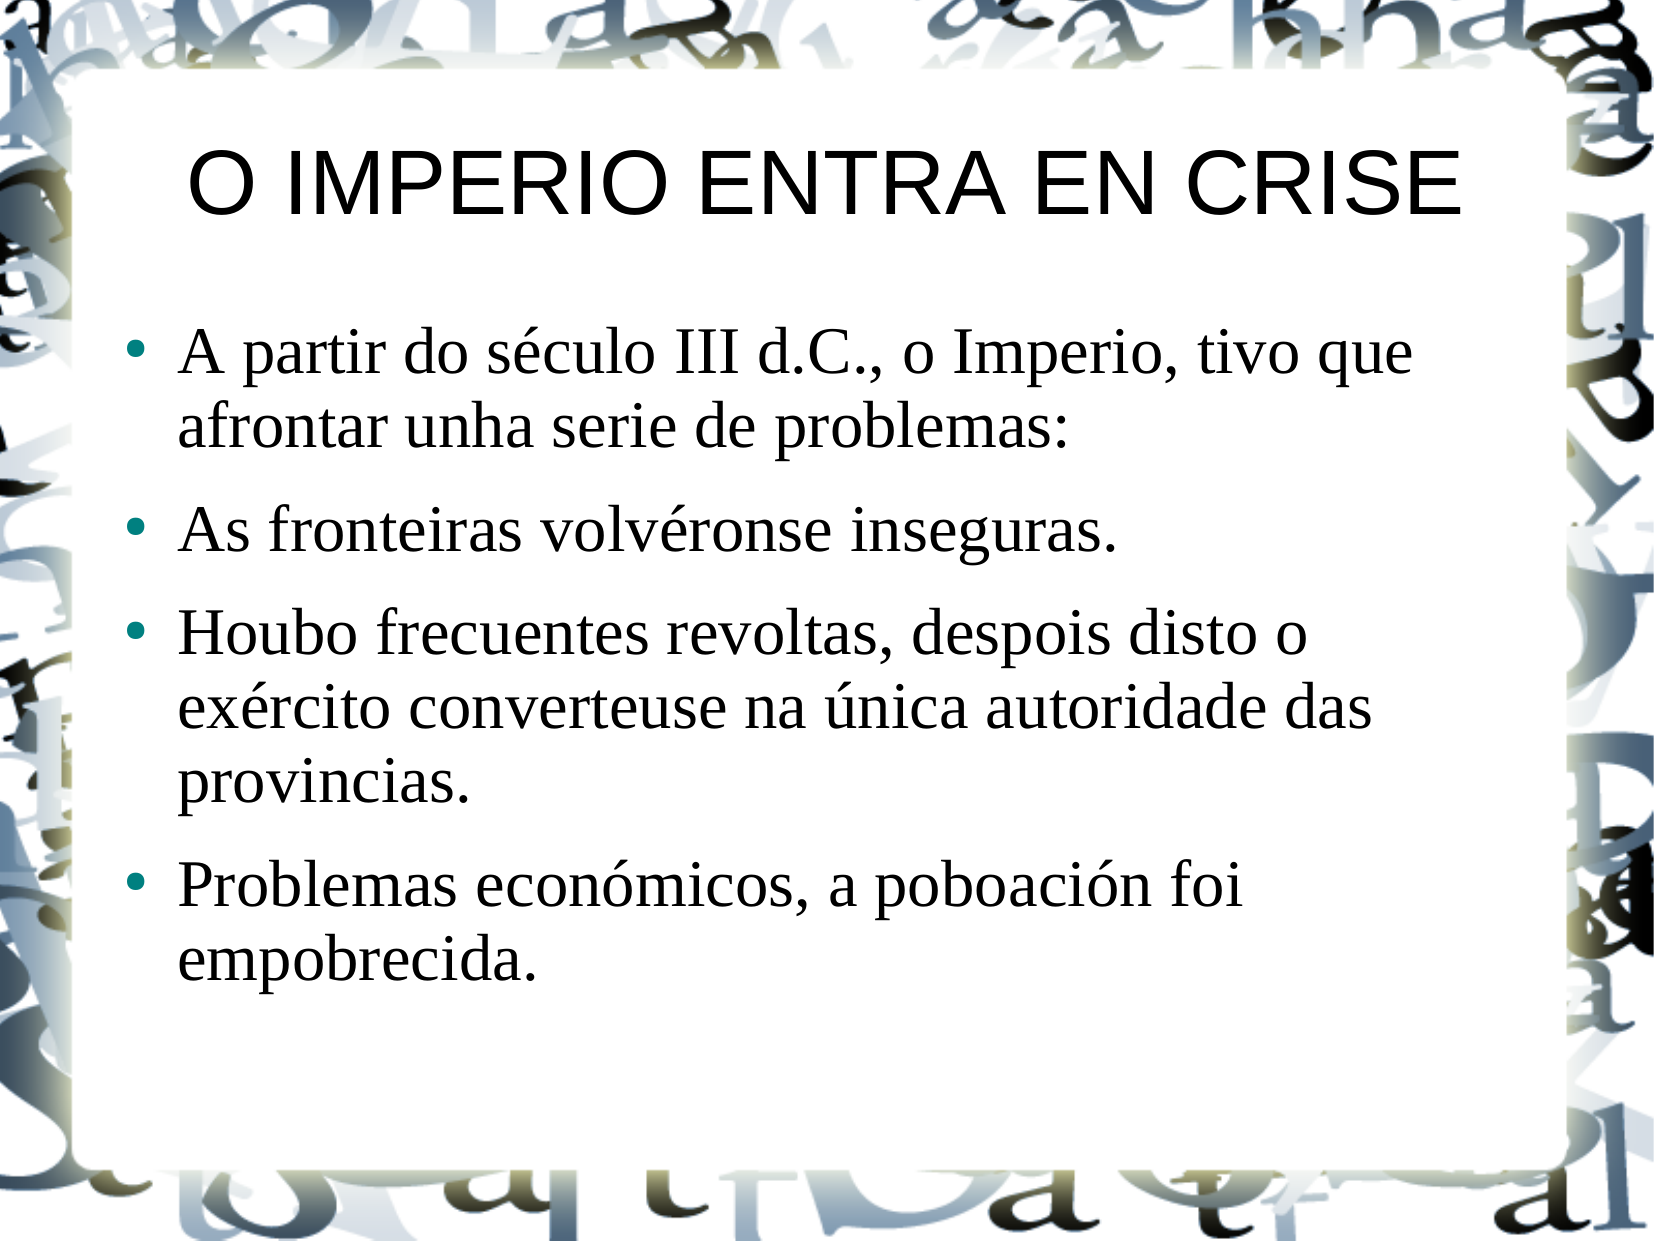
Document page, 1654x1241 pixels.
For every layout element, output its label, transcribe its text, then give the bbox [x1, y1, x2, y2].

picture [0, 0, 1654, 1241]
list A partir do século III d.C., o Imperio, tivo que afrontar unha serie de problemas: As fronteiras volvéronse inseguras. Houbo frecuentes revoltas, despois disto o exército converteuse na única autoridade das provincias. Problemas económicos, a poboación foi empobrecida. [106, 313, 1530, 1133]
title O IMPERIO ENTRA EN CRISE [82, 78, 1571, 287]
